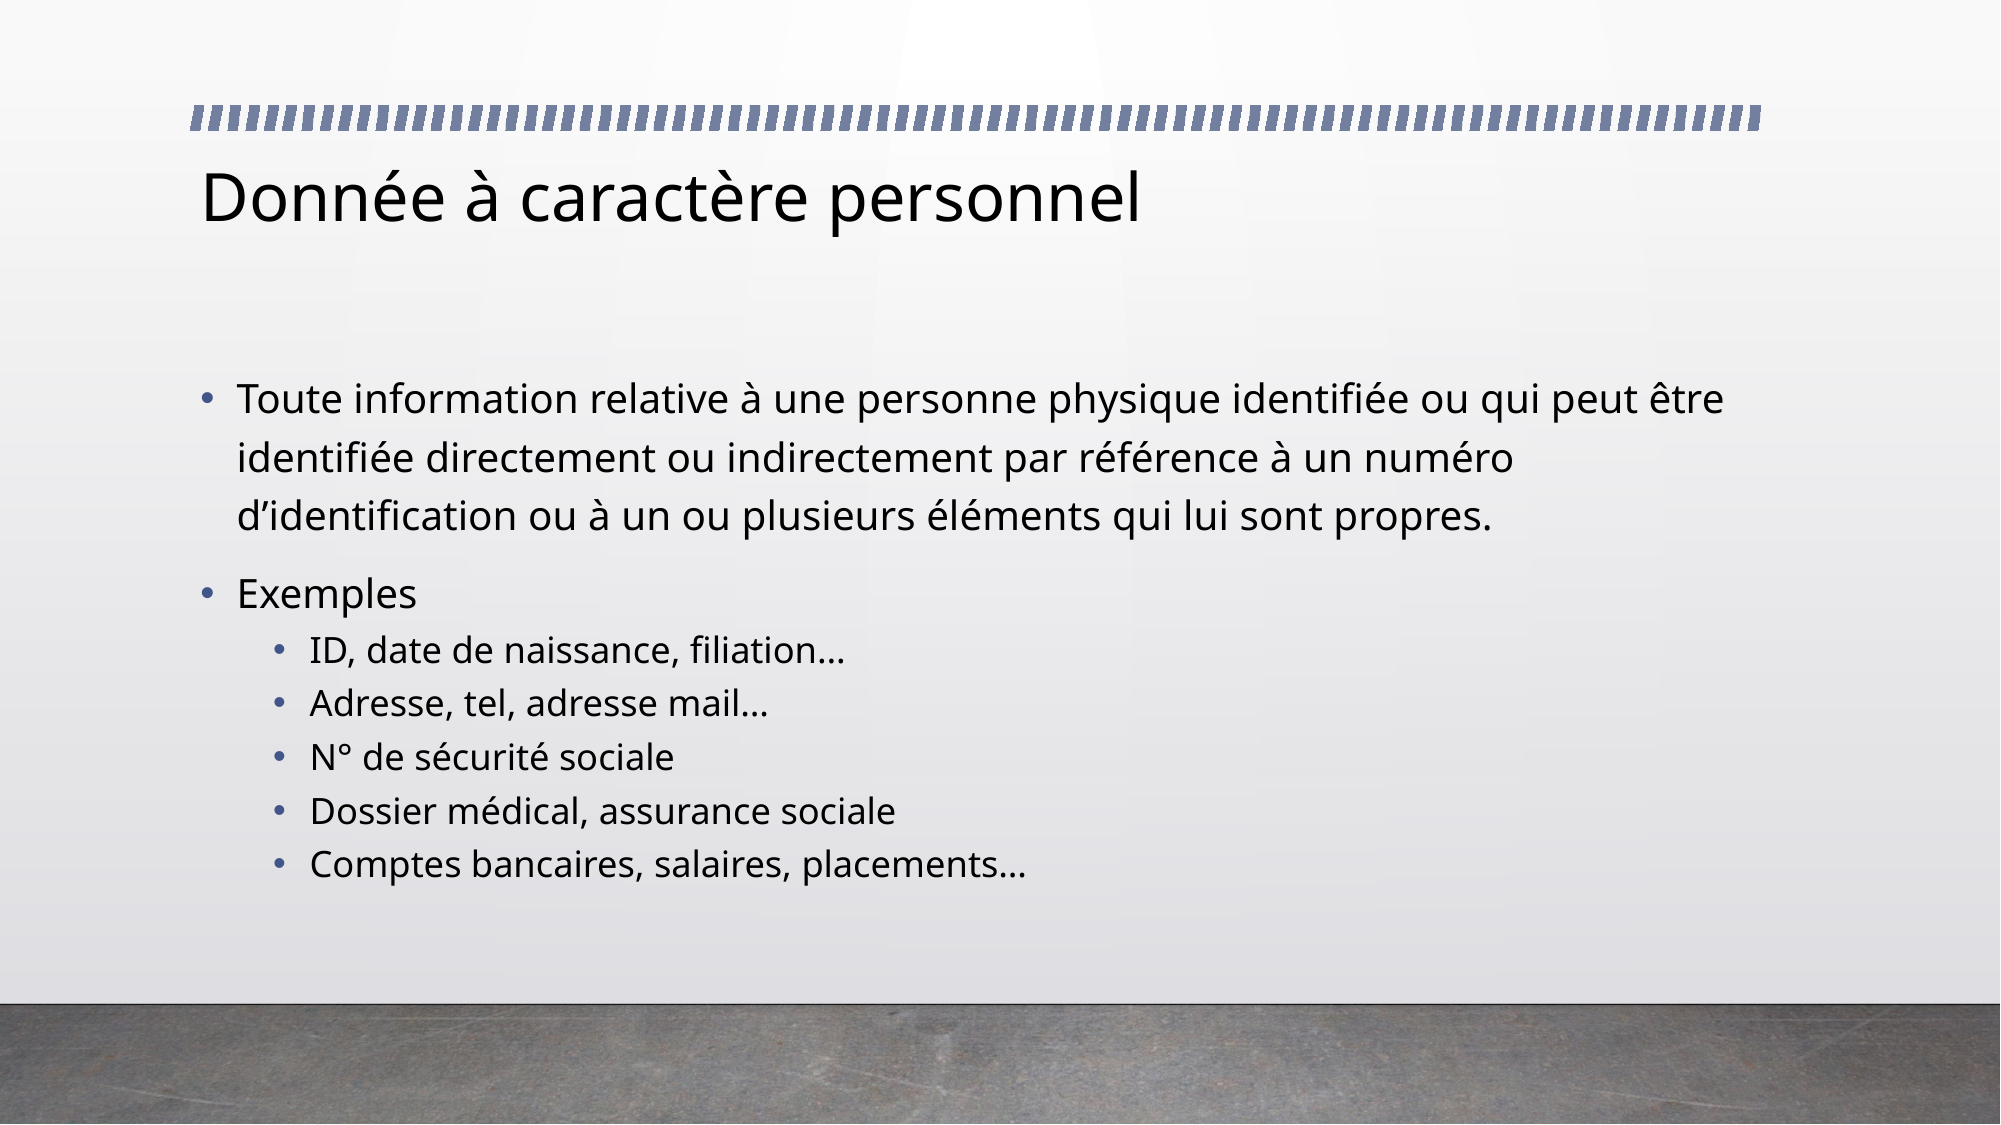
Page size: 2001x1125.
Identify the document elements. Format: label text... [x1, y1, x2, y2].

picture [267, 105, 1762, 131]
title Donnée à caractère personnel [185, 156, 1761, 329]
picture [0, 1004, 2000, 1124]
list Toute information relative à une personne physique identifiée ou qui peut être identifiée directement ou indirectement par référence à un numéro d’identification ou à un ou plusieurs éléments qui lui sont propres. Exemples ID, date de naissance, filiation… Adresse, tel, adresse mail… N° de sécurité sociale Dossier médical, assurance sociale Comptes bancaires, salaires, placements… [185, 356, 1761, 897]
